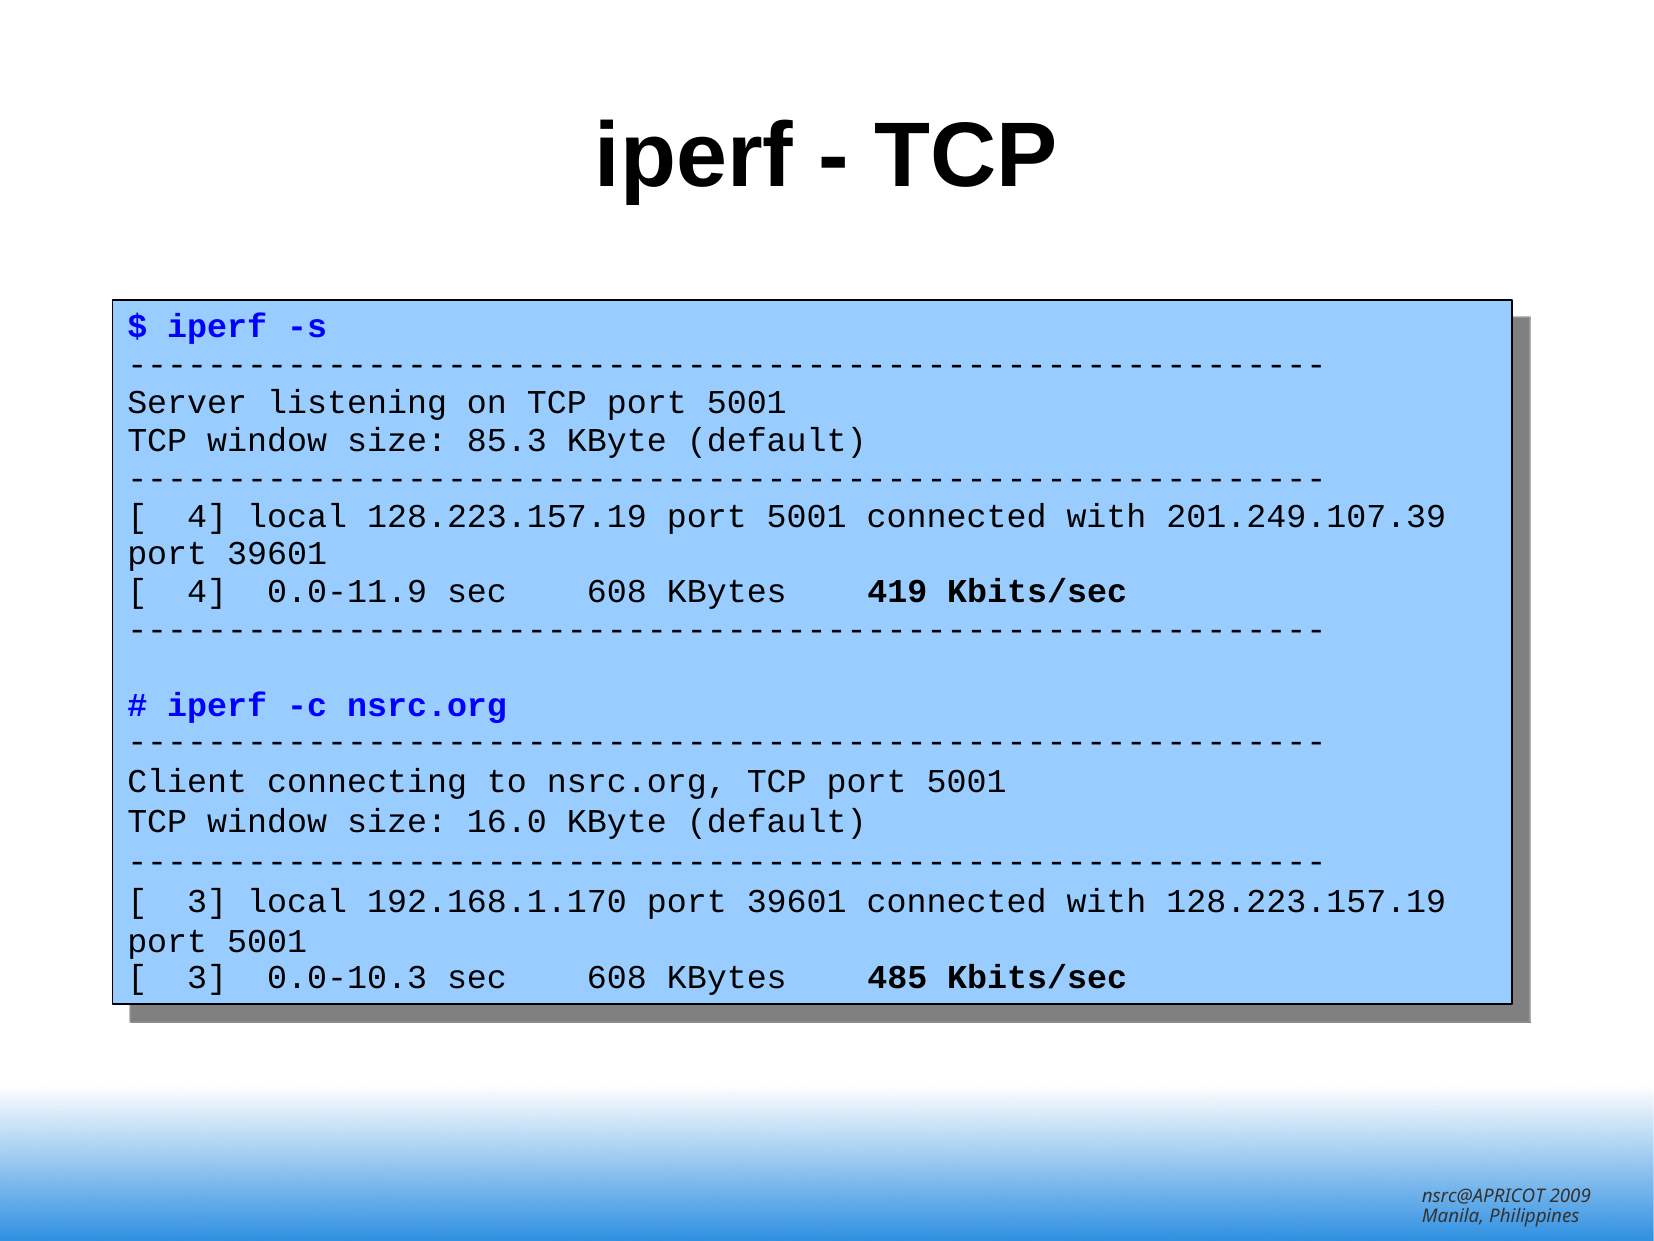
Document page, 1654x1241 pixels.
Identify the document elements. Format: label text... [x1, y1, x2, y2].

title iperf - TCP [82, 49, 1571, 257]
text_box $ iperf -s ------------------------------------------------------------ Server listening on TCP port 5001 TCP window size: 85.3 KByte (default)‏ ------------------------------------------------------------ [ 4] local 128.223.157.19 port 5001 connected with 201.249.107.39 port 39601 [ 4] 0.0-11.9 sec 608 KBytes 419 Kbits/sec ------------------------------------------------------------ # iperf -c nsrc.org ------------------------------------------------------------ Client connecting to nsrc.org, TCP port 5001 TCP window size: 16.0 KByte (default)‏ ------------------------------------------------------------ [ 3] local 192.168.1.170 port 39601 connected with 128.223.157.19 port 5001 [ 3] 0.0-10.3 sec 608 KBytes 485 Kbits/sec [112, 299, 1513, 1005]
picture [0, 1083, 1654, 1241]
